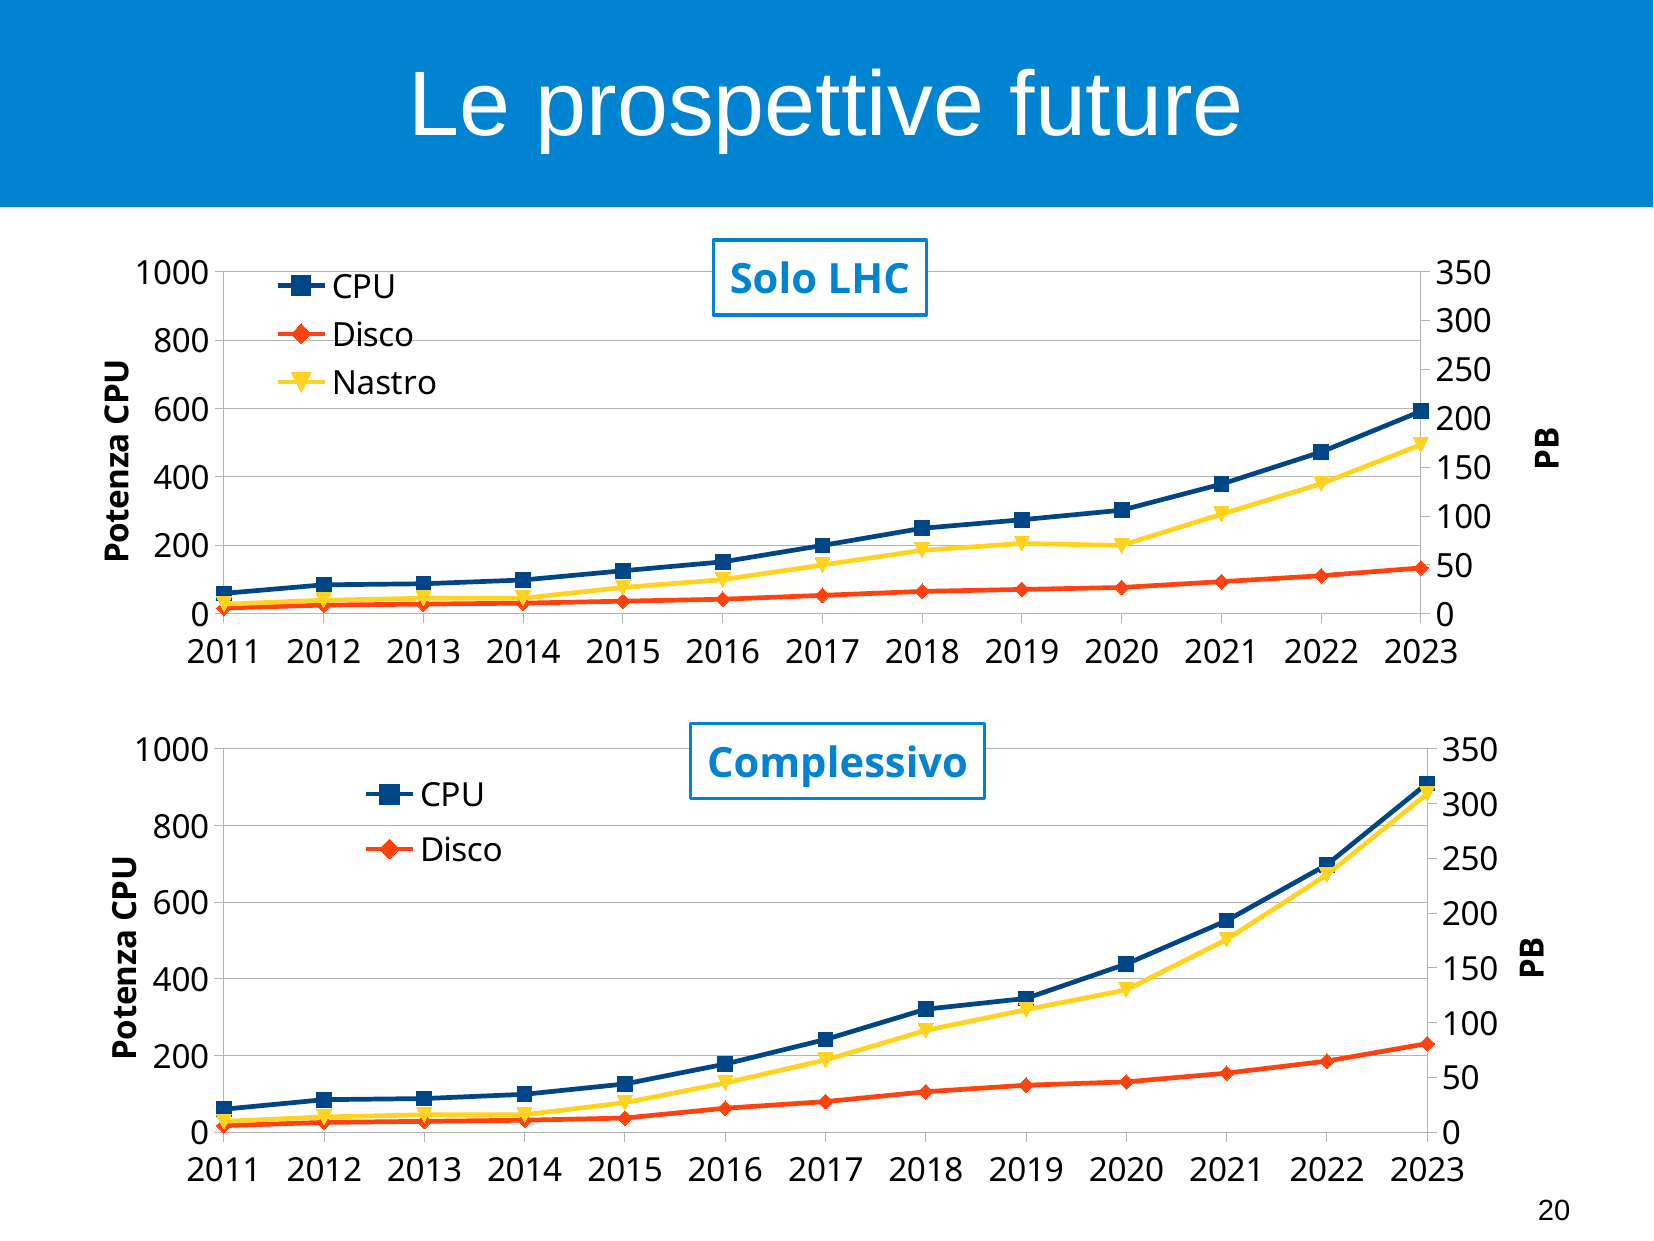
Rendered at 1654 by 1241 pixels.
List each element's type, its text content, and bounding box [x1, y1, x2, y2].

text_box Complessivo [690, 723, 975, 789]
title Le prospettive future [0, 0, 1653, 208]
text_box Solo LHC [713, 240, 926, 305]
chart [84, 222, 1578, 693]
chart [91, 723, 1563, 1191]
